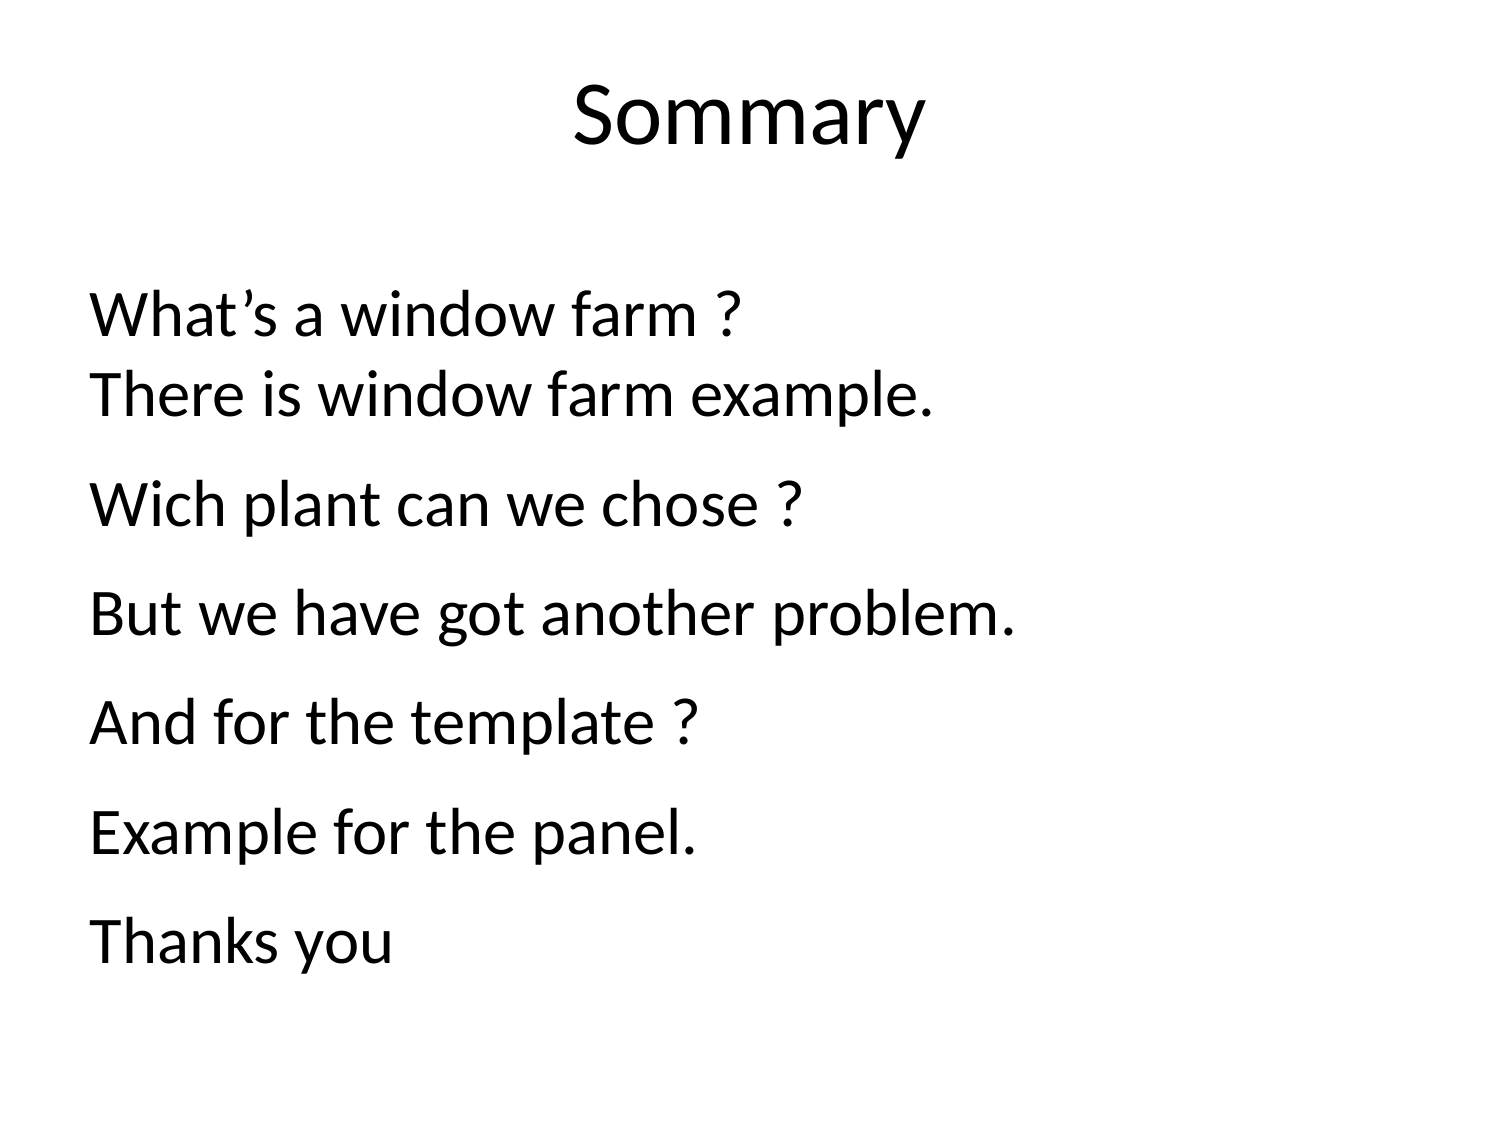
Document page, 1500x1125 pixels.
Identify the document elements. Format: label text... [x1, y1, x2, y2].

list What’s a window farm ? There is window farm example. Wich plant can we chose ? But we have got another problem. And for the template ? Example for the panel. Thanks you [75, 262, 1425, 1005]
title Sommary [75, 45, 1425, 233]
